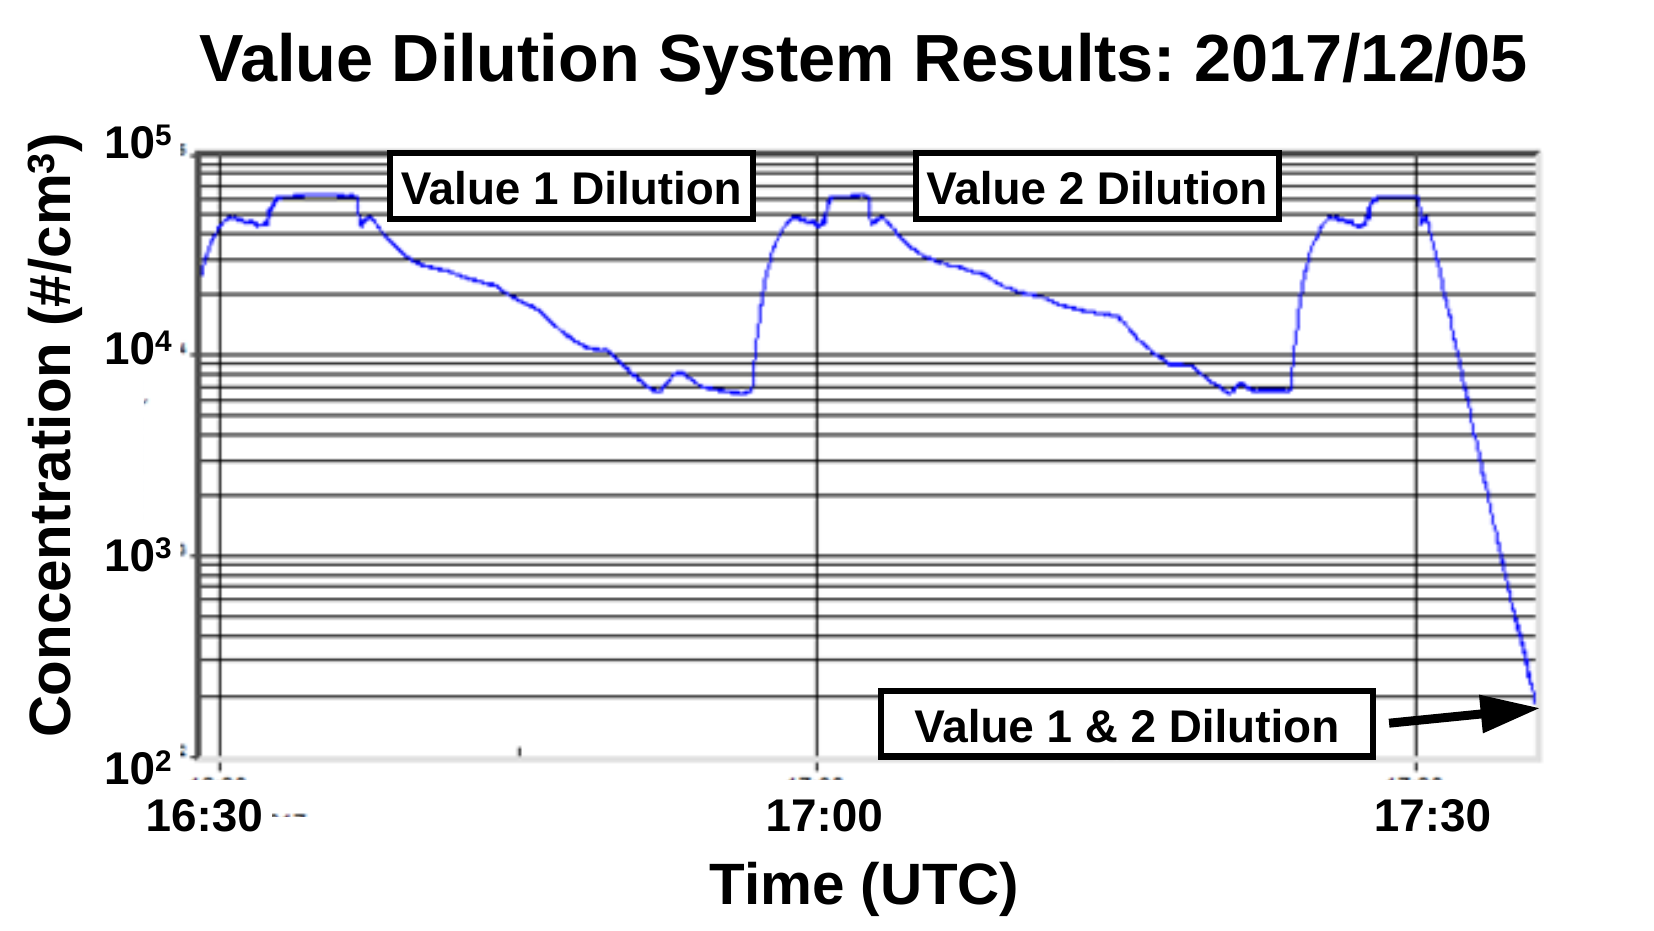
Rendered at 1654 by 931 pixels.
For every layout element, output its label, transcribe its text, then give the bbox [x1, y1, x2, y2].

text_box Concentration (#/cm3) [9, 105, 85, 767]
text_box 105 [95, 106, 181, 173]
text_box 104 [95, 313, 181, 380]
text_box Value Dilution System Results: 2017/12/05 [75, 11, 1654, 87]
text_box Time (UTC) [182, 843, 1548, 919]
text_box 17:30 [1365, 780, 1501, 846]
text_box Value 2 Dilution [915, 153, 1279, 220]
text_box 16:30 [136, 780, 272, 846]
picture [143, 111, 1593, 817]
text_box 17:00 [756, 780, 892, 846]
text_box 103 [95, 520, 181, 587]
text_box Value 1 Dilution [390, 153, 753, 220]
text_box Value 1 & 2 Dilution [880, 690, 1374, 757]
text_box 102 [95, 732, 181, 799]
